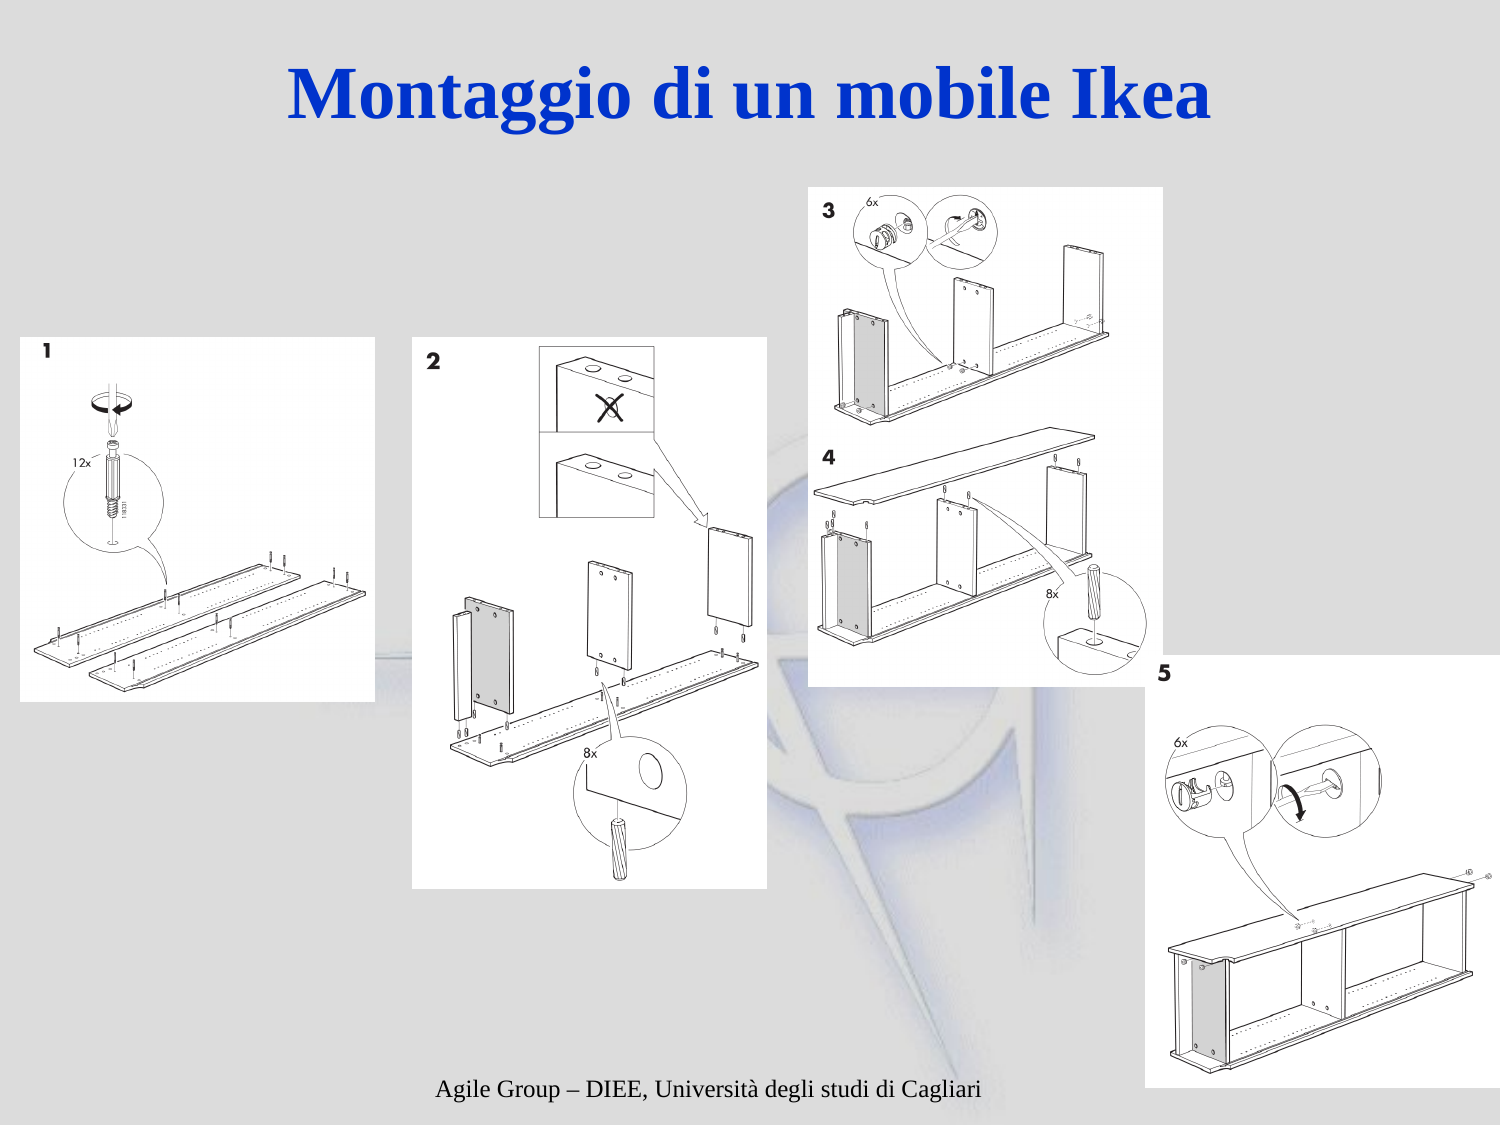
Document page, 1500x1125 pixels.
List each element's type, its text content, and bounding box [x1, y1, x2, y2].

picture [0, 0, 1500, 1125]
title Montaggio di un mobile Ikea [112, 12, 1388, 175]
